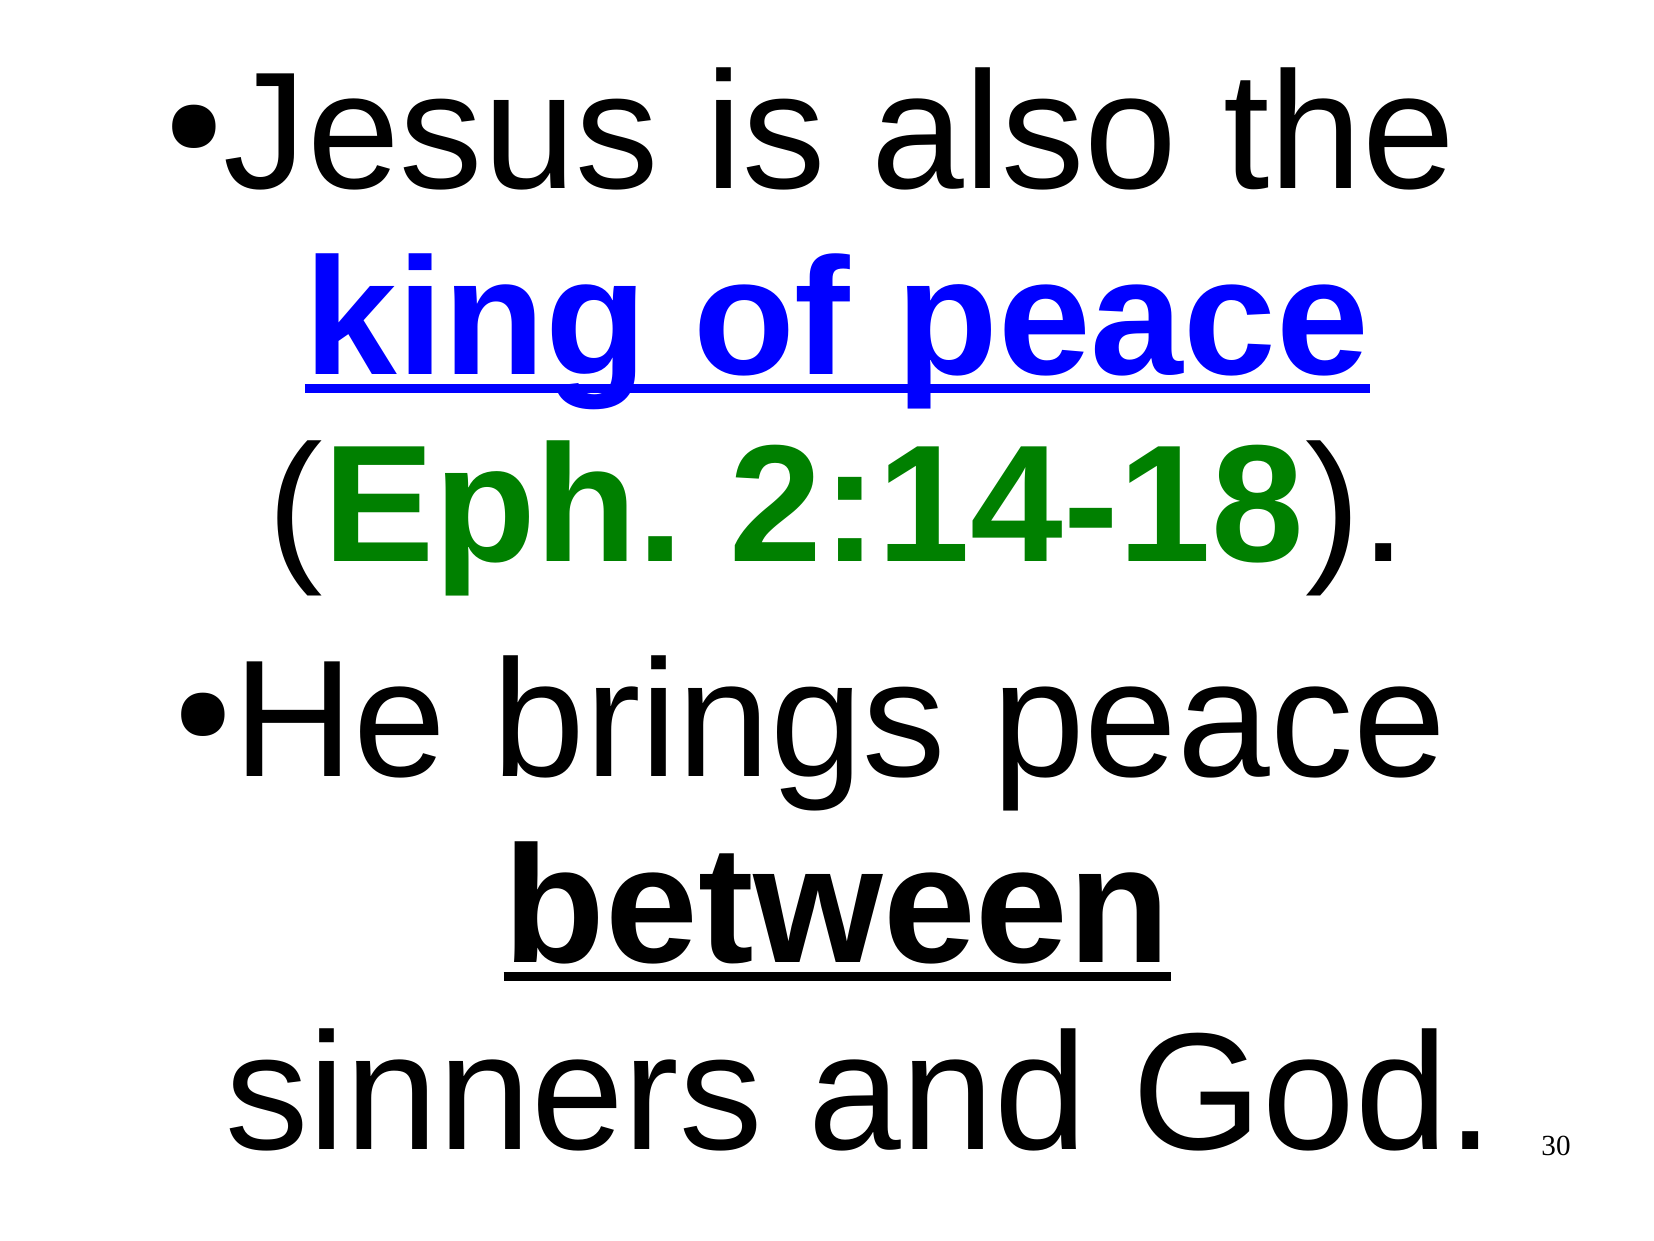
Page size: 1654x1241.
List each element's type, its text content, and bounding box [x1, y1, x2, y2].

list Jesus is also the king of peace (Eph. 2:14-18). He brings peace between sinners and God. [37, 37, 1613, 1238]
